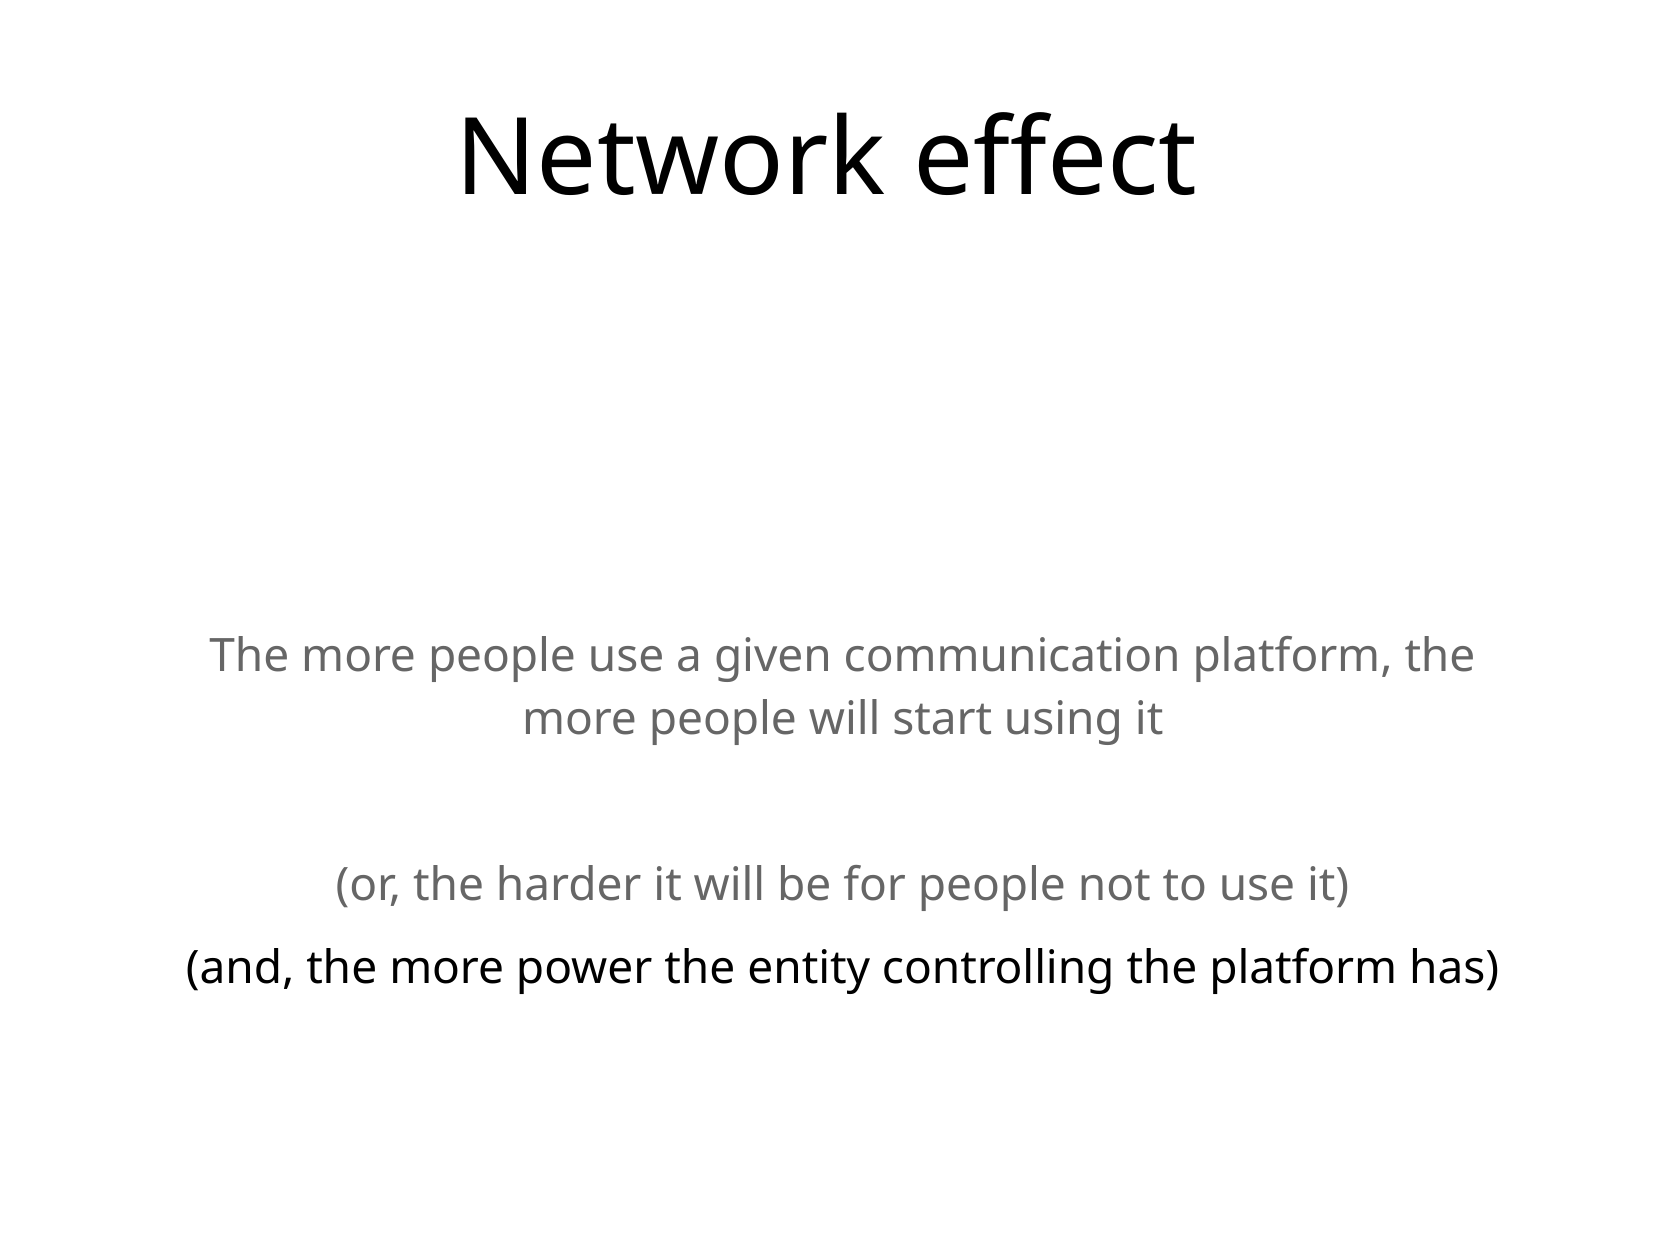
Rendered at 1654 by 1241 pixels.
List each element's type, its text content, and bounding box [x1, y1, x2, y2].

list The more people use a given communication platform, the more people will start using it (or, the harder it will be for people not to use it) (and, the more power the entity controlling the platform has) [82, 290, 1538, 1010]
title Network effect [82, 49, 1571, 257]
